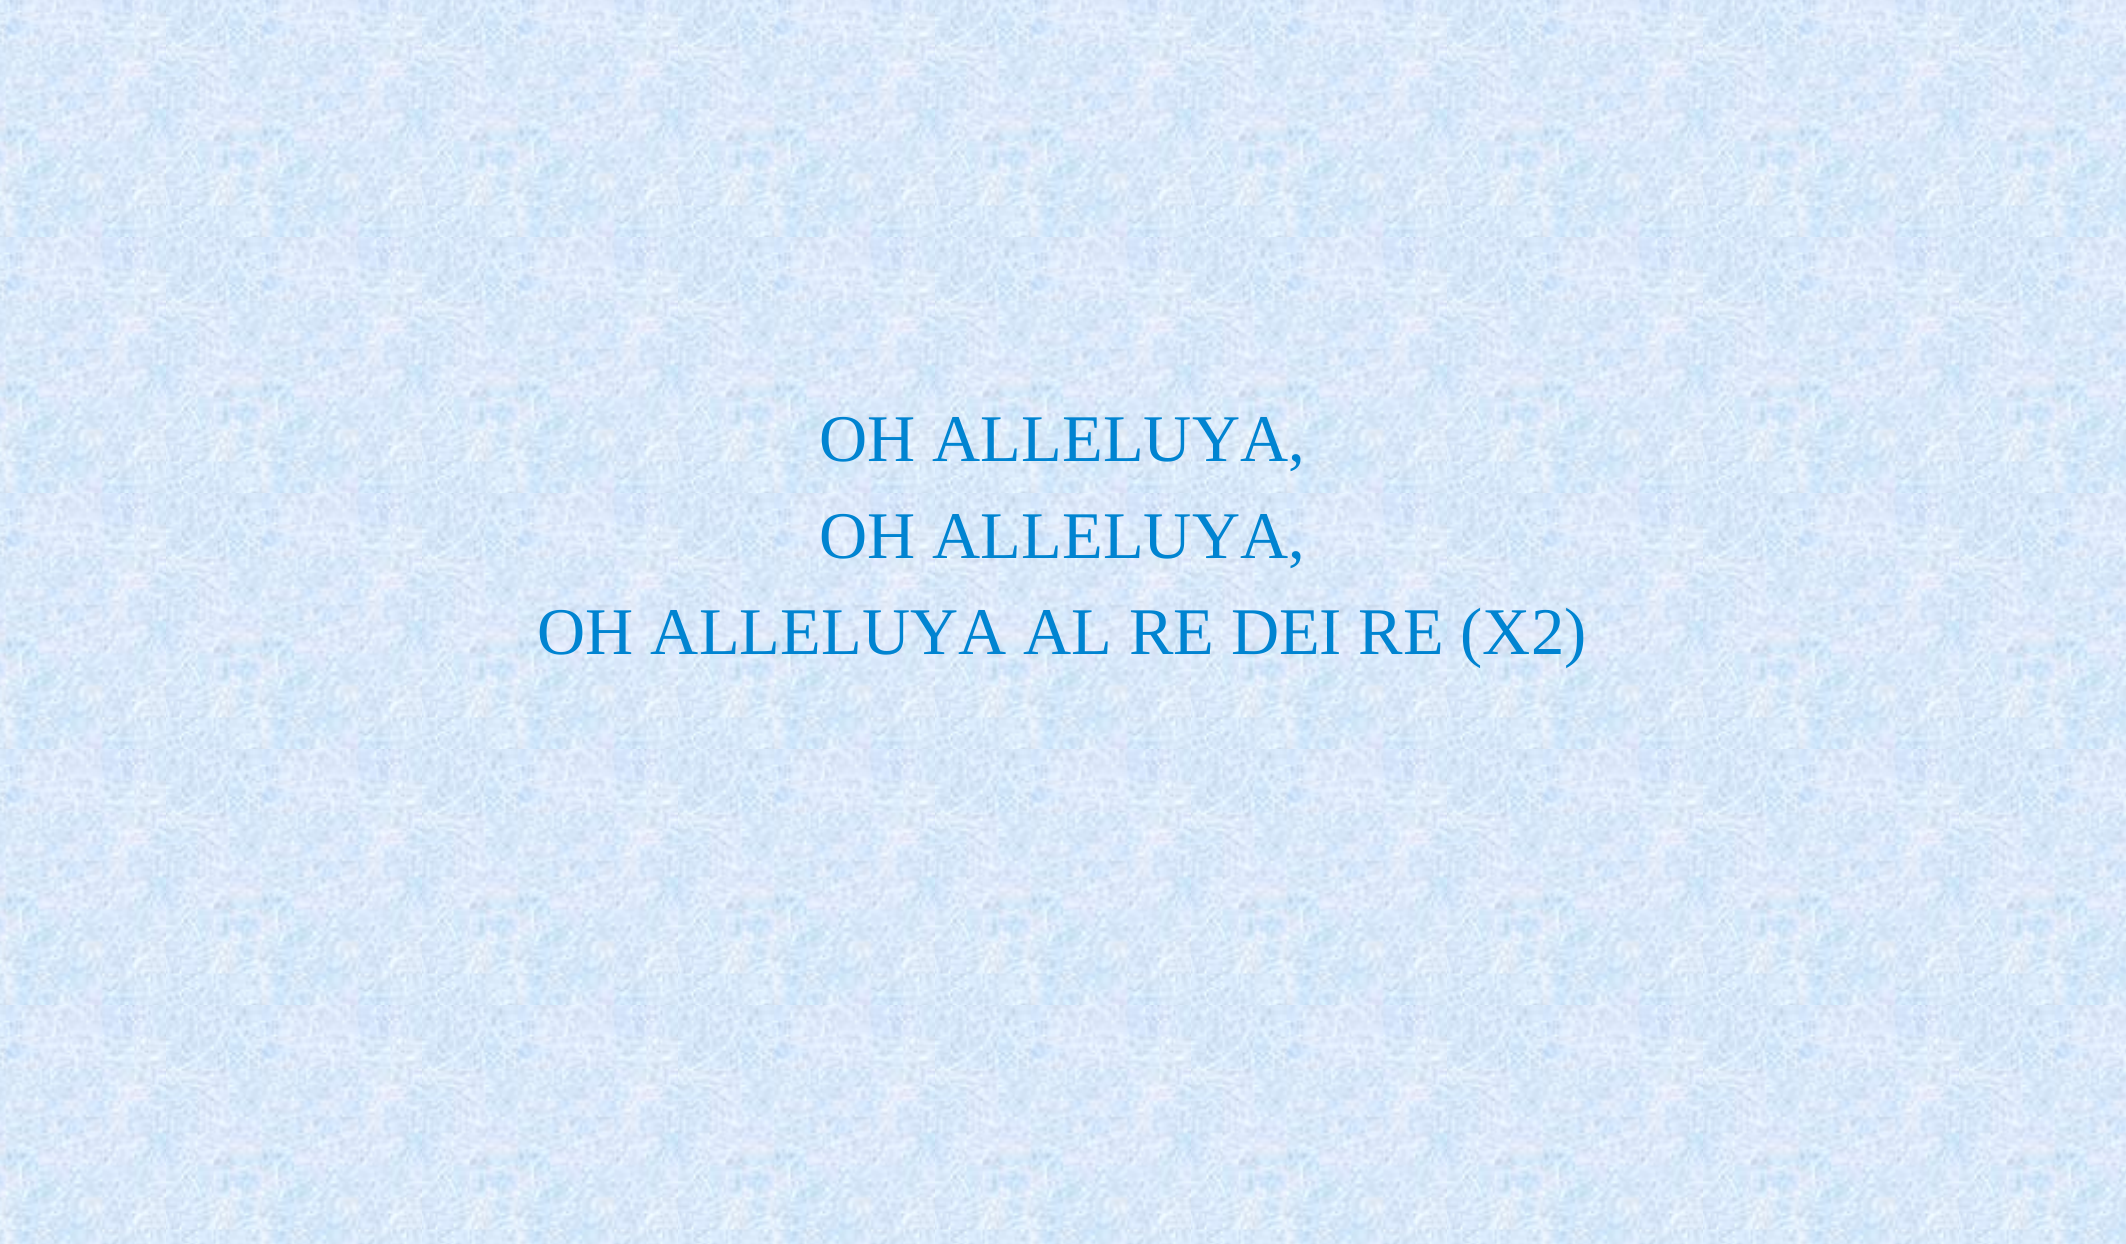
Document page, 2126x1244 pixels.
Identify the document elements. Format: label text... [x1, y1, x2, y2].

subtitle OH ALLELUYA, OH ALLELUYA, OH ALLELUYA AL RE DEI RE (X2) [106, 49, 2020, 1110]
picture [0, 0, 2126, 1244]
